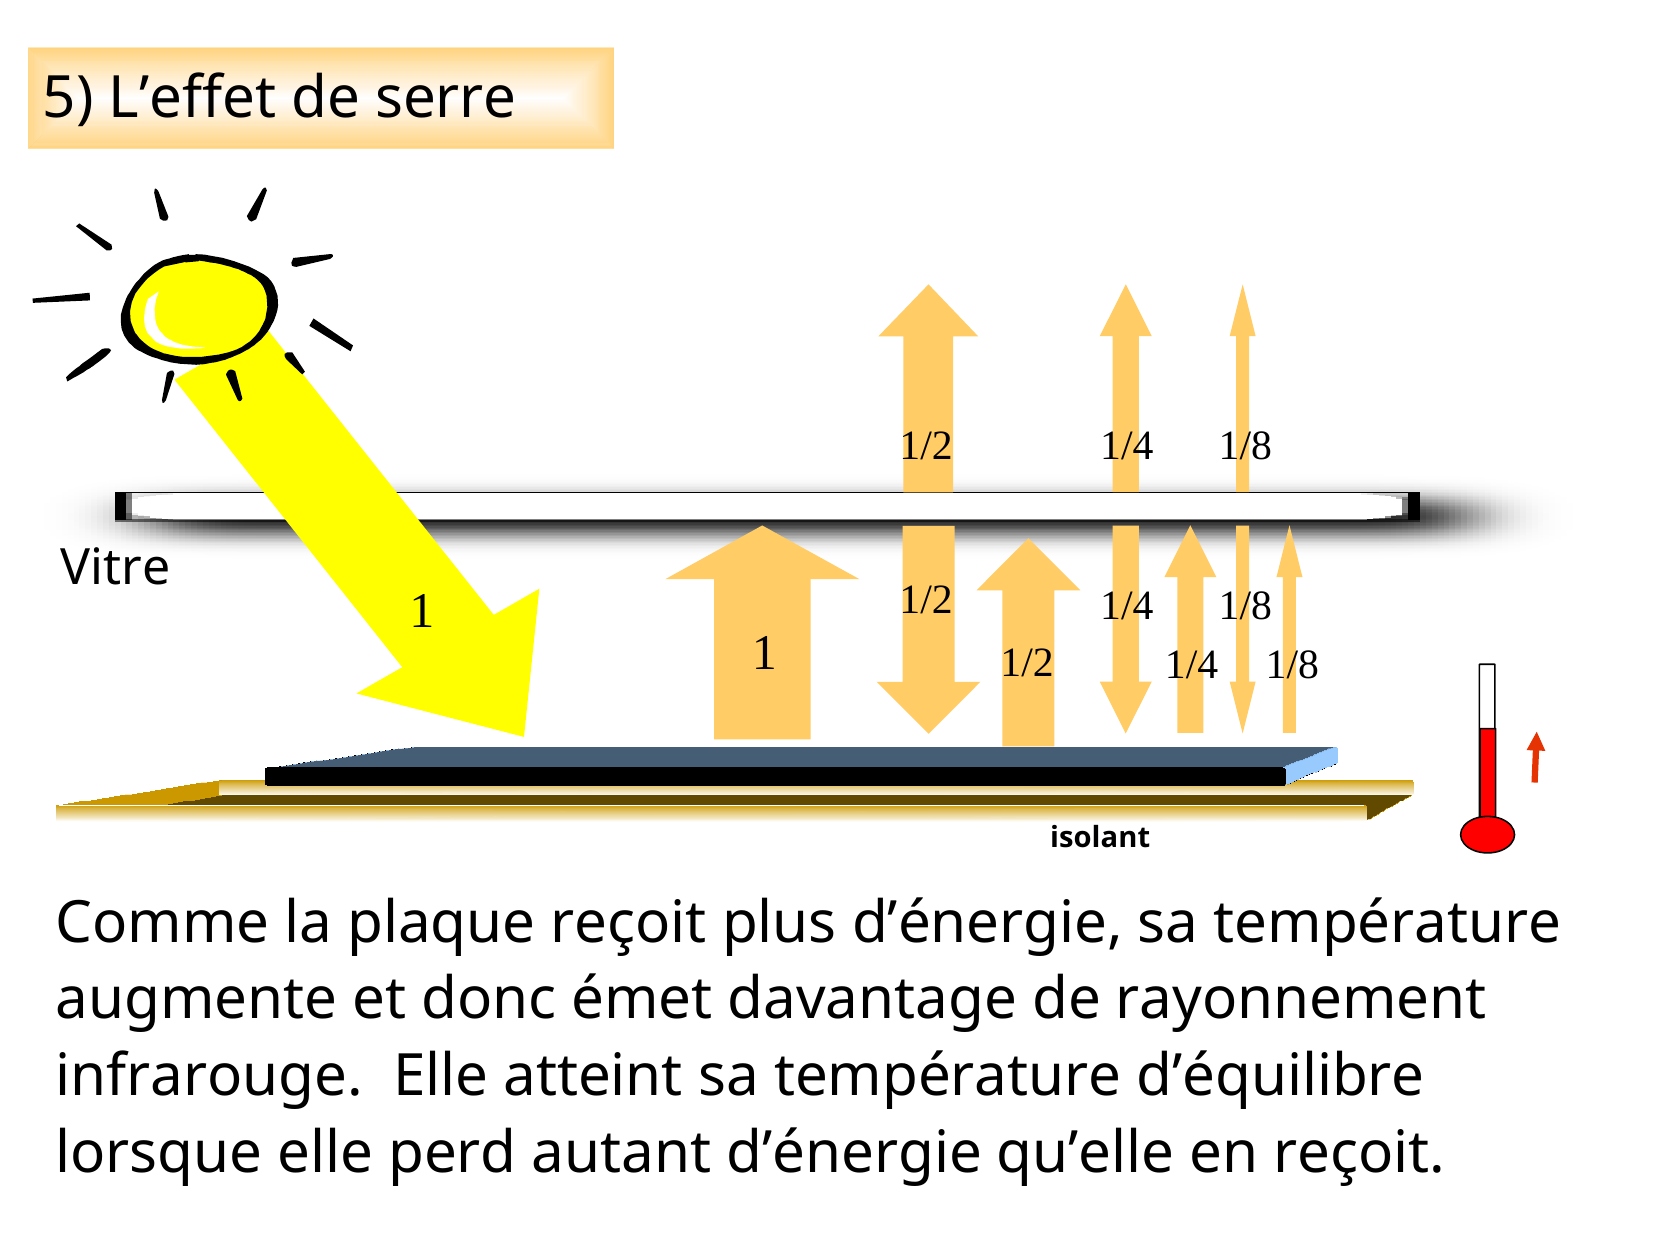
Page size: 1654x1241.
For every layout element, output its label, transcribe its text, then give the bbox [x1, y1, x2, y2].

picture [44, 737, 1429, 832]
text_box [1164, 525, 1217, 634]
text_box [1229, 284, 1256, 416]
text_box [1276, 525, 1303, 634]
text_box 1/4 [1100, 416, 1176, 474]
text_box isolant [1035, 808, 1288, 873]
text_box [1282, 693, 1296, 733]
text_box Comme la plaque reçoit plus d’énergie, sa température augmente et donc émet davantage de rayonnement infrarouge. Elle atteint sa température d’équilibre lorsque elle perd autant d’énergie qu’elle en reçoit. [40, 873, 1627, 1162]
text_box 1 [409, 575, 445, 645]
text_box [76, 223, 113, 251]
text_box 1 [751, 616, 787, 687]
text_box [902, 525, 955, 569]
text_box [1236, 474, 1250, 493]
text_box [1099, 634, 1152, 734]
text_box 1/4 [1100, 575, 1176, 634]
text_box [665, 525, 860, 740]
text_box [1112, 525, 1139, 575]
text_box 1/2 [899, 416, 975, 474]
text_box [1112, 474, 1139, 493]
text_box 5) L’effet de serre [28, 48, 613, 149]
text_box [1460, 664, 1515, 853]
text_box [1177, 693, 1204, 733]
text_box [32, 292, 91, 303]
text_box [246, 187, 267, 222]
text_box 1/4 [1165, 634, 1236, 693]
text_box [120, 254, 540, 737]
text_box Vitre [45, 523, 209, 566]
text_box [903, 474, 954, 493]
text_box 1/2 [899, 569, 975, 628]
text_box 1/8 [1218, 575, 1282, 634]
text_box [1229, 634, 1256, 734]
text_box [1236, 525, 1250, 575]
text_box 1/8 [1265, 634, 1341, 693]
text_box 1/8 [1218, 416, 1294, 474]
text_box [154, 188, 169, 221]
text_box [291, 254, 333, 267]
picture [382, 472, 1591, 564]
text_box 1/2 [1000, 633, 1076, 691]
text_box [28, 47, 615, 149]
text_box [876, 628, 981, 734]
text_box [1002, 691, 1055, 747]
text_box [1099, 284, 1152, 416]
text_box [976, 538, 1081, 633]
picture [27, 472, 319, 564]
text_box [66, 348, 112, 382]
text_box [309, 318, 354, 352]
text_box [878, 284, 979, 416]
